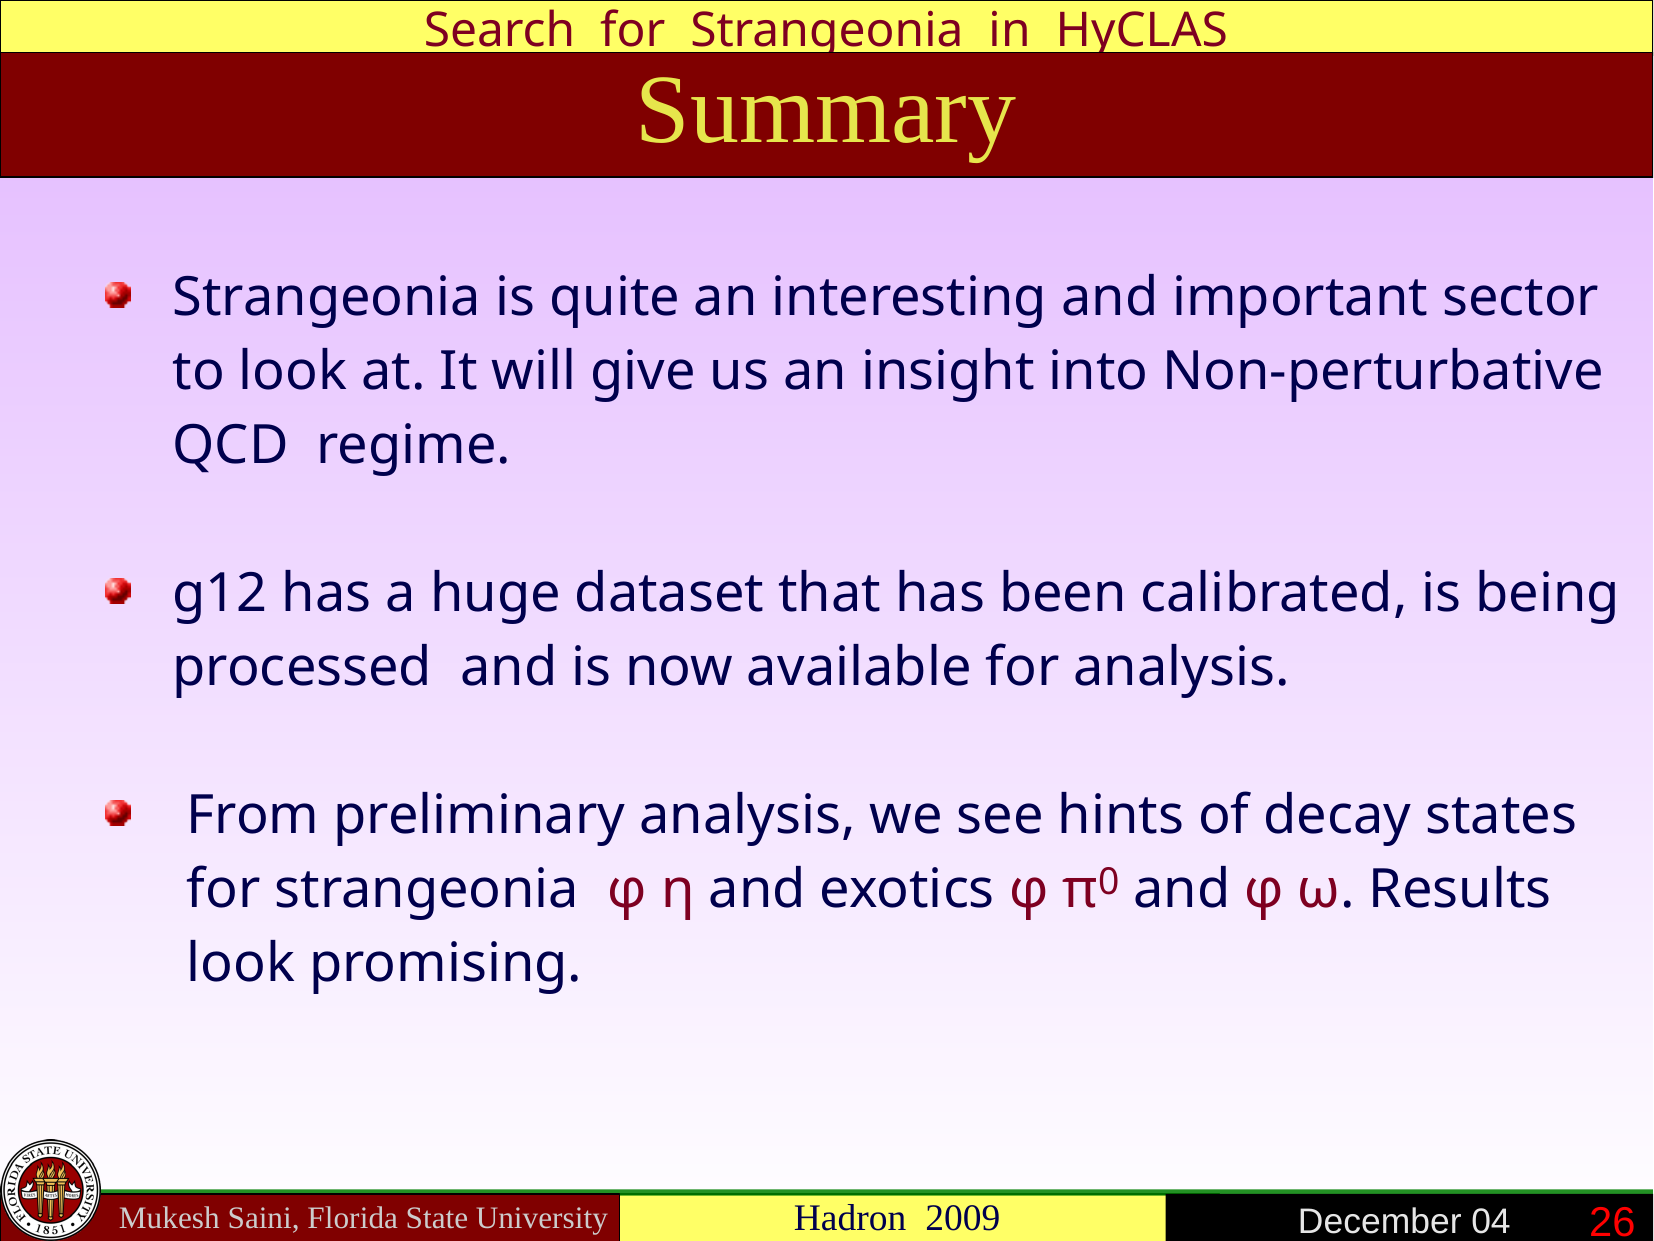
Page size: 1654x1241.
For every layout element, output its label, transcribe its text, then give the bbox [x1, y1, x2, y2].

text_box Strangeonia is quite an interesting and important sector to look at. It will give us an insight into Non-perturbative QCD regime. g12 has a huge dataset that has been calibrated, is being processed and is now available for analysis. From preliminary analysis, we see hints of decay states for strangeonia φ η and exotics φ π0 and φ ω. Results look promising. [90, 250, 1653, 1097]
text_box Summary [621, 48, 1032, 172]
picture [0, 1139, 101, 1241]
